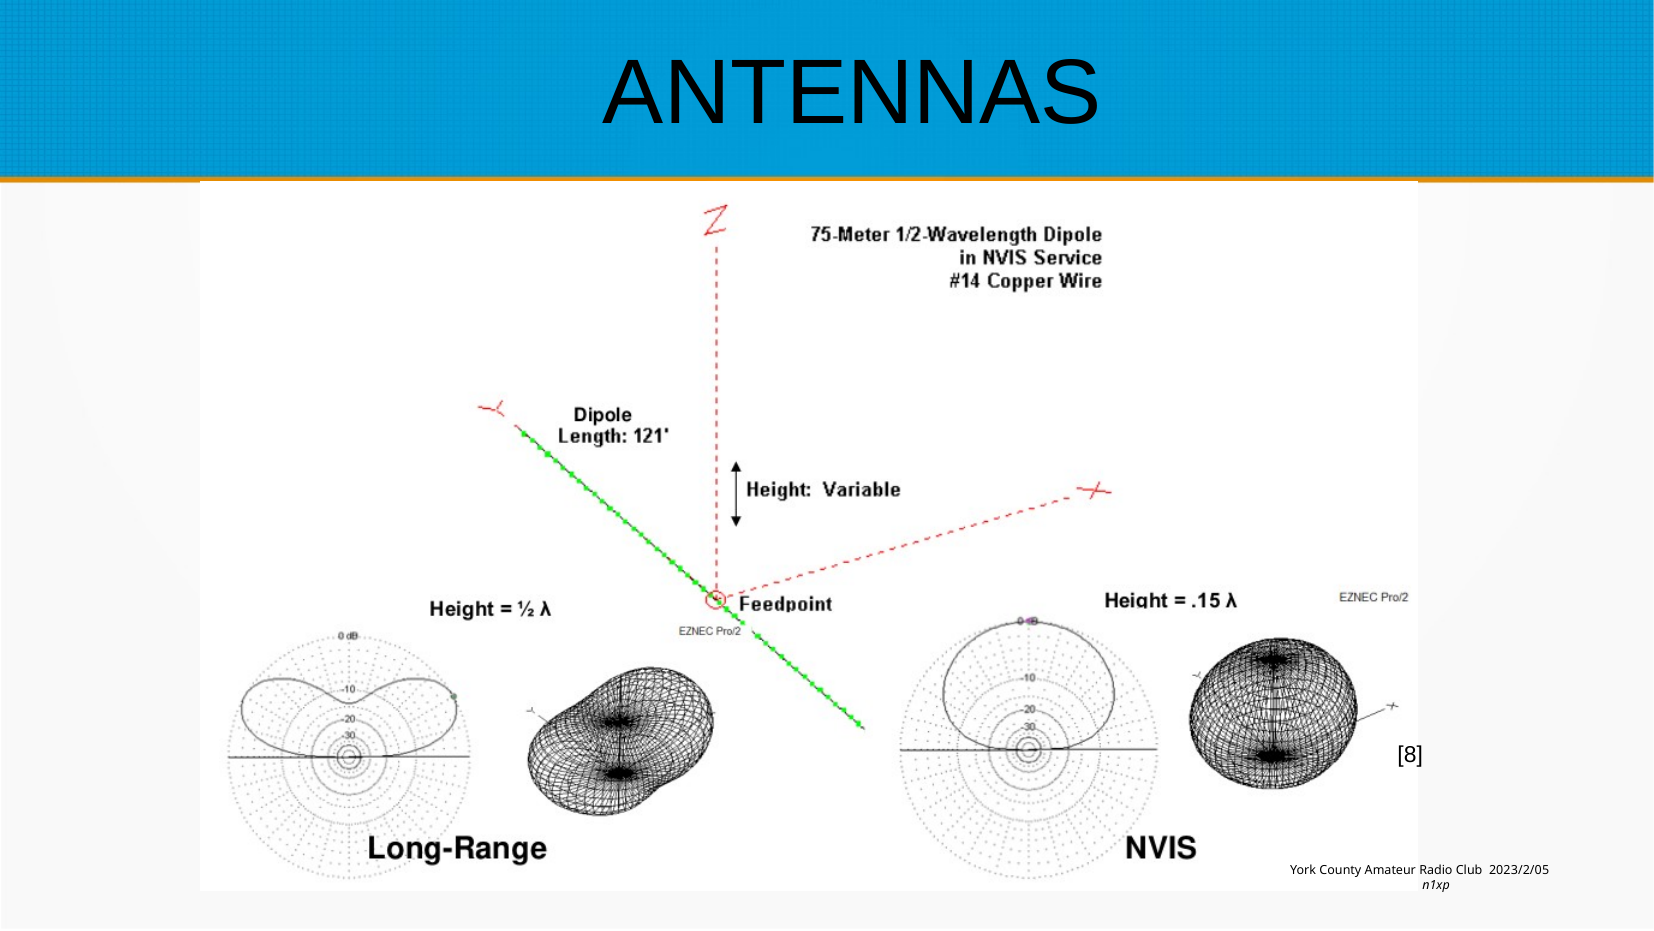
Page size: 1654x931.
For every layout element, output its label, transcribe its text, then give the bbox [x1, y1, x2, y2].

text_box York County Amateur Radio Club 2023/2/05 n1xp [1284, 856, 1588, 897]
text_box [8] [1382, 733, 1465, 791]
picture [0, 175, 1654, 931]
text_box ANTENNAS [230, 33, 1475, 151]
